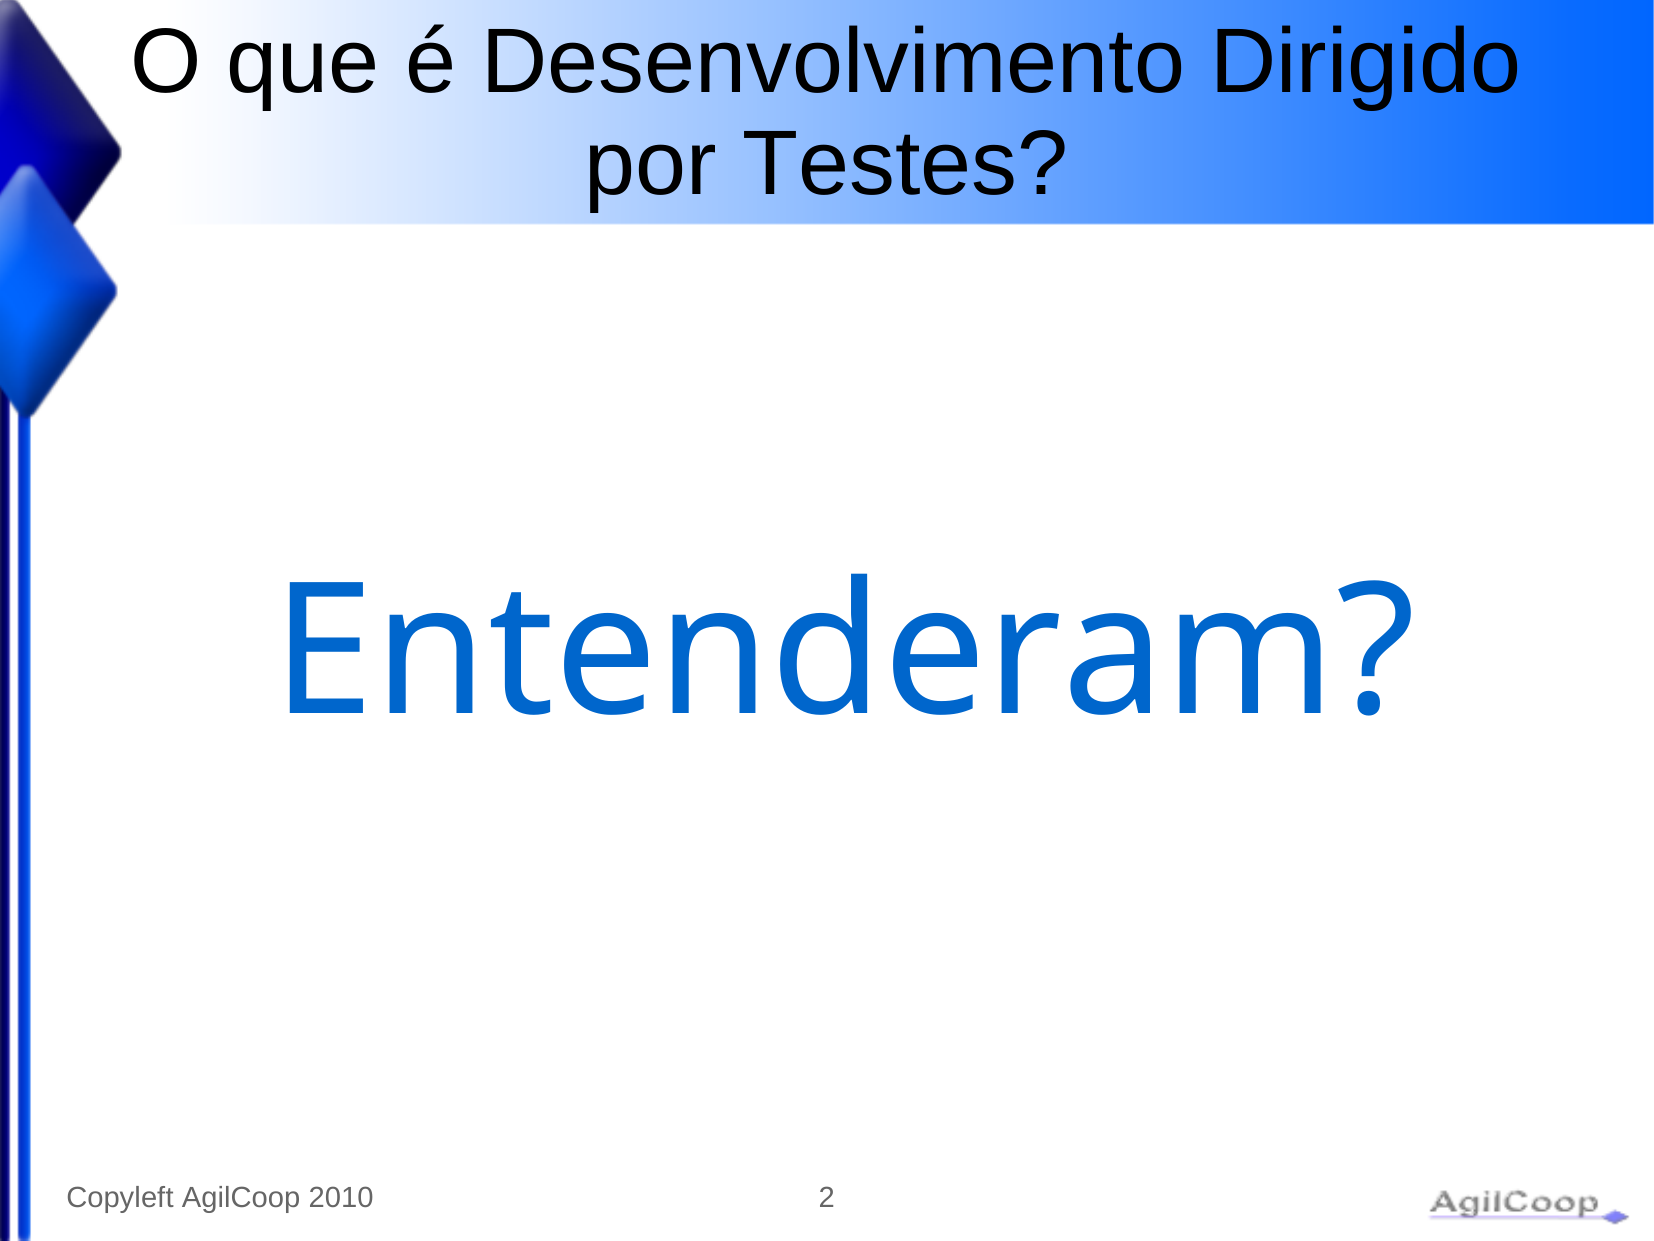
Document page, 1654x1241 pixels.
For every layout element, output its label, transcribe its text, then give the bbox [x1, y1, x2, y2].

title O que é Desenvolvimento Dirigido por Testes? [82, 6, 1571, 218]
picture [0, 0, 1654, 1241]
text_box Entenderam? [82, 244, 1571, 1155]
